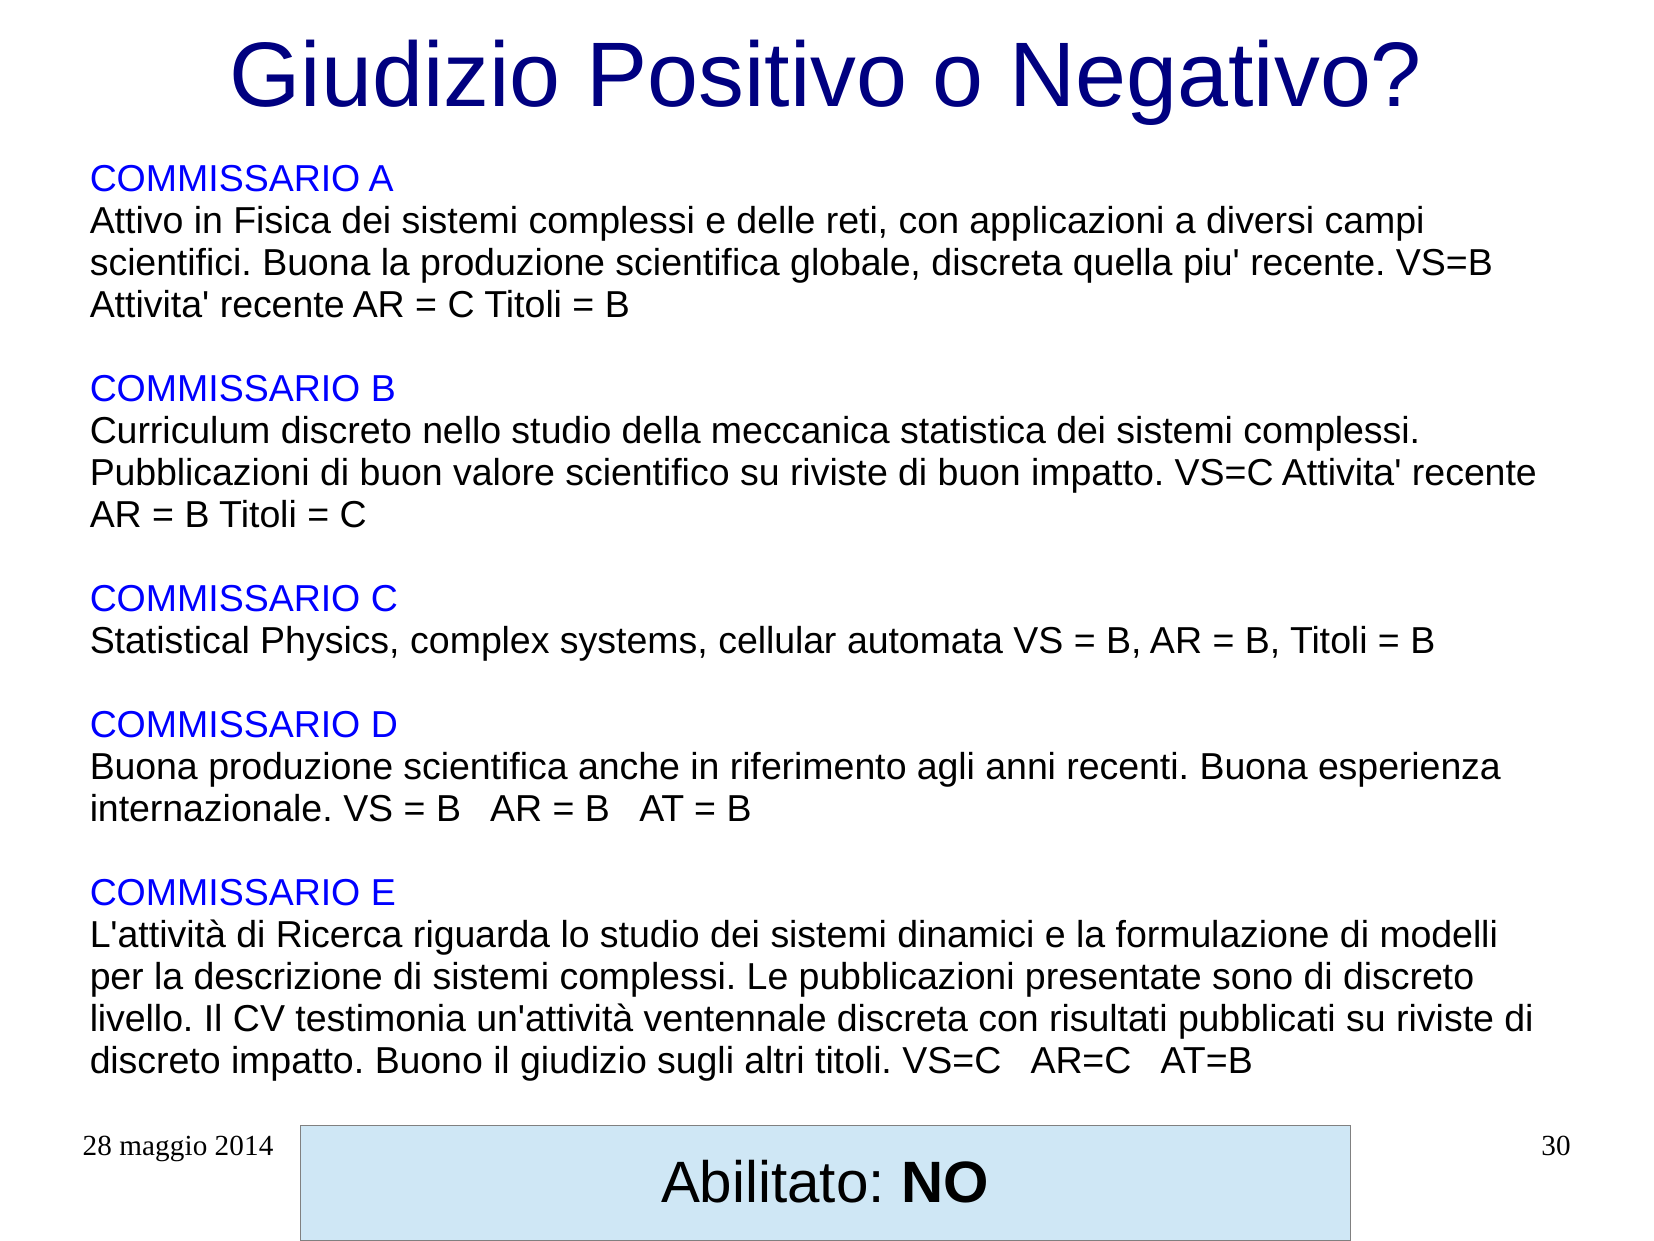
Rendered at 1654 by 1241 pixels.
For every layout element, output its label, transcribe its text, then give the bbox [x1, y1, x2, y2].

text_box Abilitato: NO [300, 1125, 1351, 1241]
text_box COMMISSARIO A Attivo in Fisica dei sistemi complessi e delle reti, con applicazioni a diversi campi scientifici. Buona la produzione scientifica globale, discreta quella piu' recente. VS=B Attivita' recente AR = C Titoli = B COMMISSARIO B Curriculum discreto nello studio della meccanica statistica dei sistemi complessi. Pubblicazioni di buon valore scientifico su riviste di buon impatto. VS=C Attivita' recente AR = B Titoli = C COMMISSARIO C Statistical Physics, complex systems, cellular automata VS = B, AR = B, Titoli = B COMMISSARIO D Buona produzione scientifica anche in riferimento agli anni recenti. Buona esperienza internazionale. VS = B AR = B AT = B COMMISSARIO E L'attività di Ricerca riguarda lo studio dei sistemi dinamici e la formulazione di modelli per la descrizione di sistemi complessi. Le pubblicazioni presentate sono di discreto livello. Il CV testimonia un'attività ventennale discreta con risultati pubblicati su riviste di discreto impatto. Buono il giudizio sugli altri titoli. VS=C AR=C AT=B [75, 150, 1576, 1131]
title Giudizio Positivo o Negativo? [82, 0, 1571, 150]
